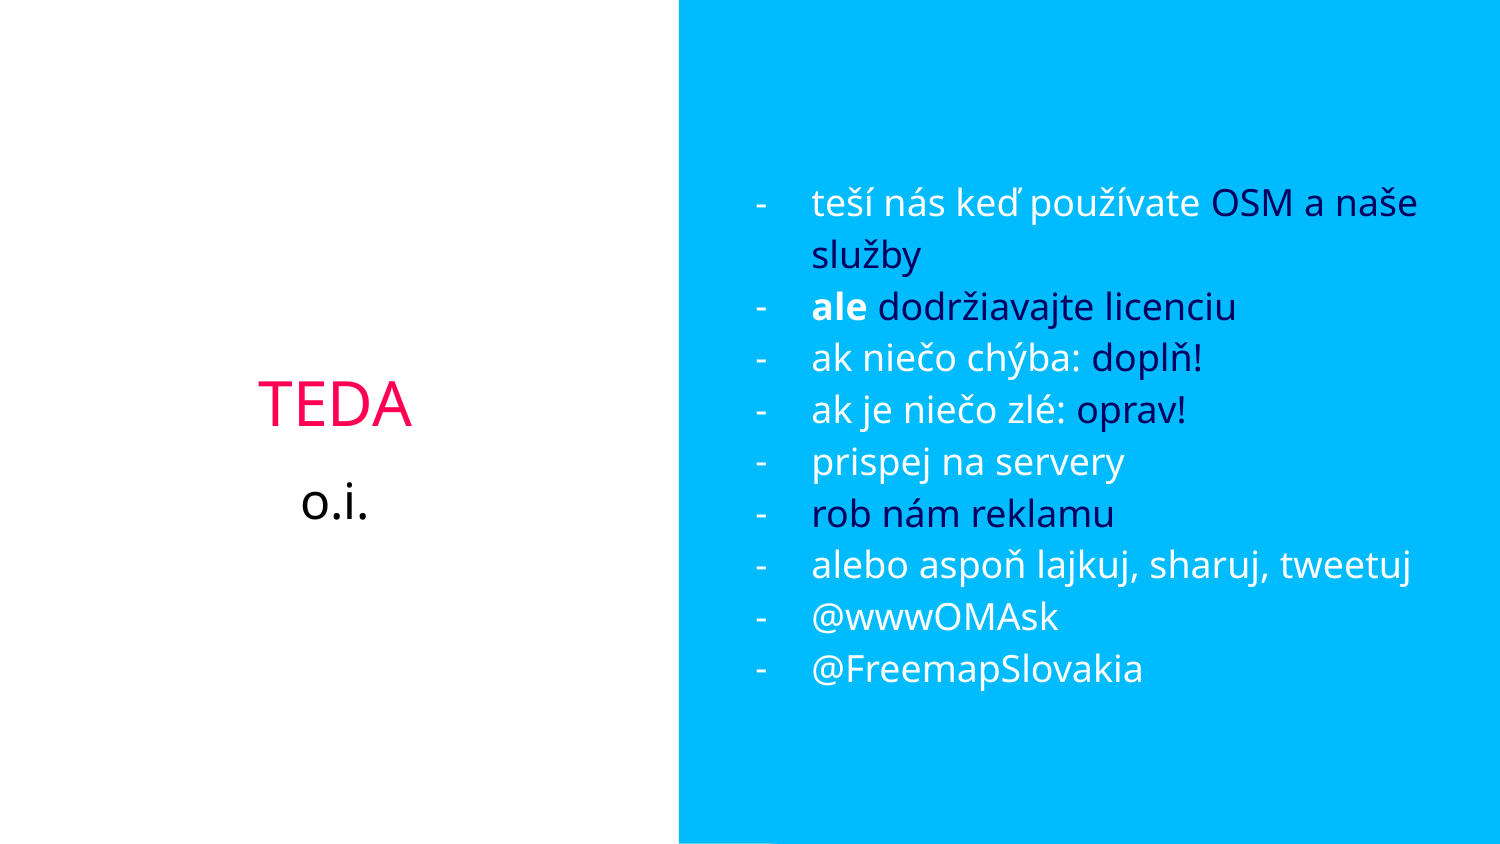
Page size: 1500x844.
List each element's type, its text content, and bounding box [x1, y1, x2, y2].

list teší nás keď používate OSM a naše služby ale dodržiavajte licenciu ak niečo chýba: doplň! ak je niečo zlé: oprav! prispej na servery rob nám reklamu alebo aspoň lajkuj, sharuj, tweetuj @wwwOMAsk @FreemapSlovakia [721, 59, 1461, 804]
title TEDA [15, 161, 656, 454]
subtitle o.i. [3, 454, 668, 713]
